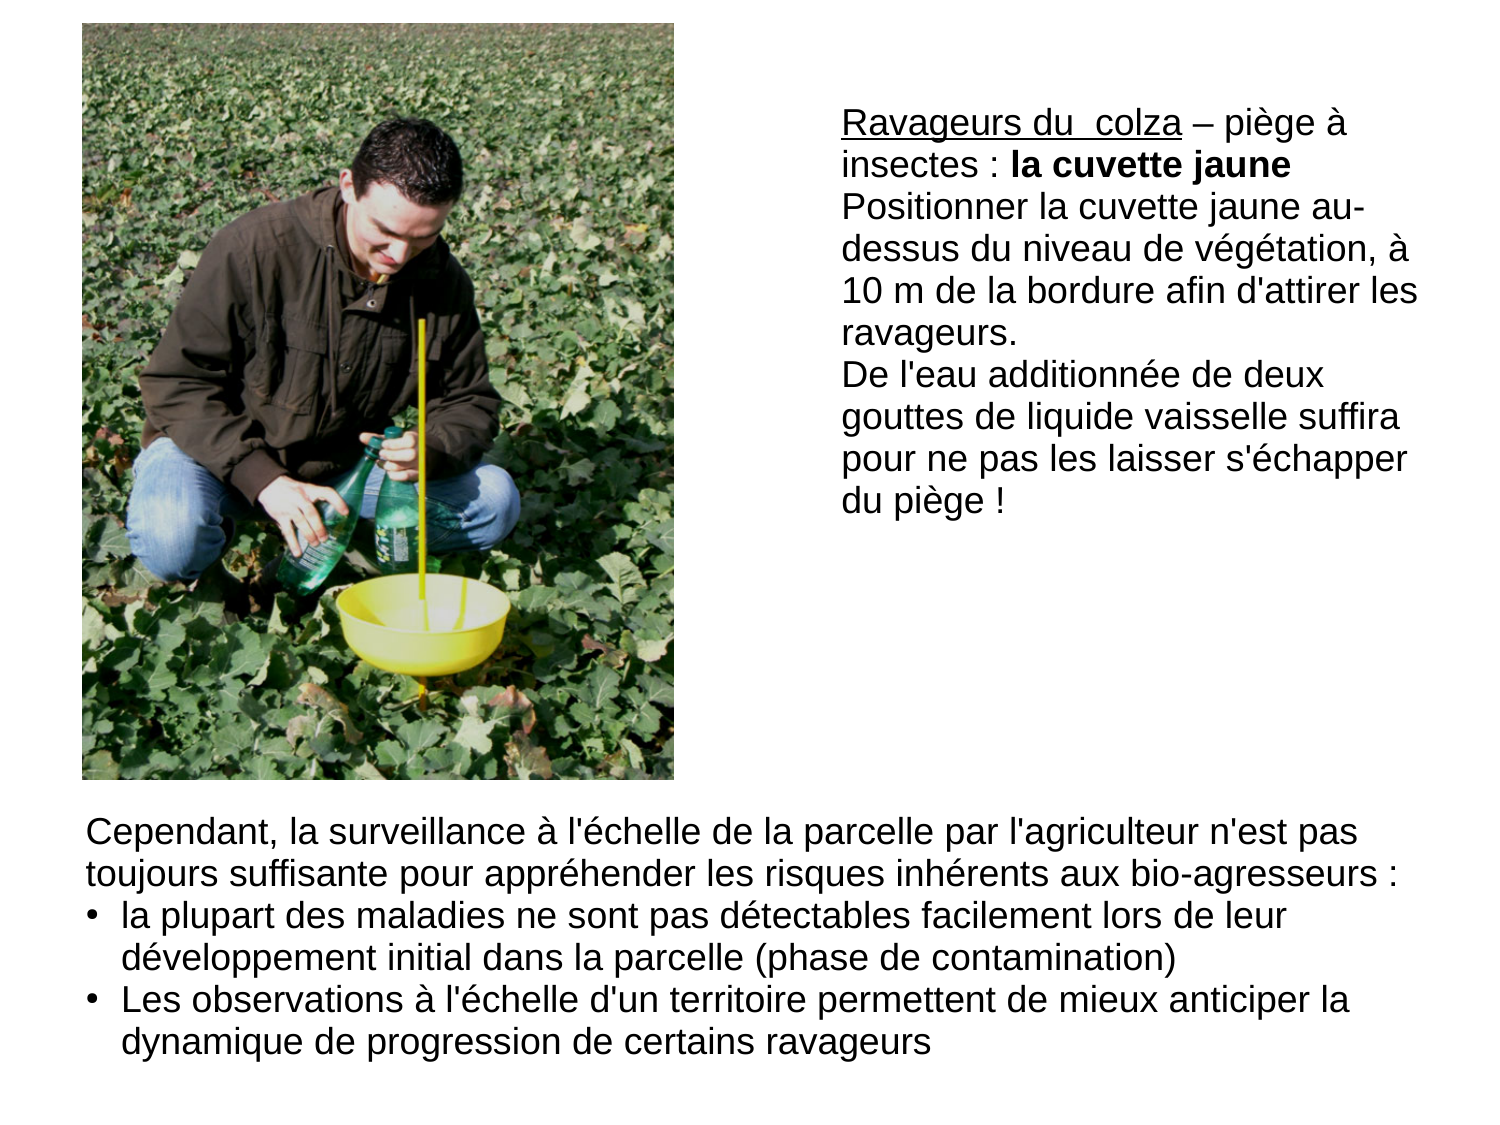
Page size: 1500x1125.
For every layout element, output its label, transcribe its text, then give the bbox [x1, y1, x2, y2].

text_box Ravageurs du colza – piège à insectes : la cuvette jaune Positionner la cuvette jaune au-dessus du niveau de végétation, à 10 m de la bordure afin d'attirer les ravageurs. De l'eau additionnée de deux gouttes de liquide vaisselle suffira pour ne pas les laisser s'échapper du piège ! [826, 94, 1441, 531]
picture [82, 23, 674, 780]
text_box Cependant, la surveillance à l'échelle de la parcelle par l'agriculteur n'est pas toujours suffisante pour appréhender les risques inhérents aux bio-agresseurs : la plupart des maladies ne sont pas détectables facilement lors de leur développement initial dans la parcelle (phase de contamination) Les observations à l'échelle d'un territoire permettent de mieux anticiper la dynamique de progression de certains ravageurs [70, 803, 1418, 1071]
